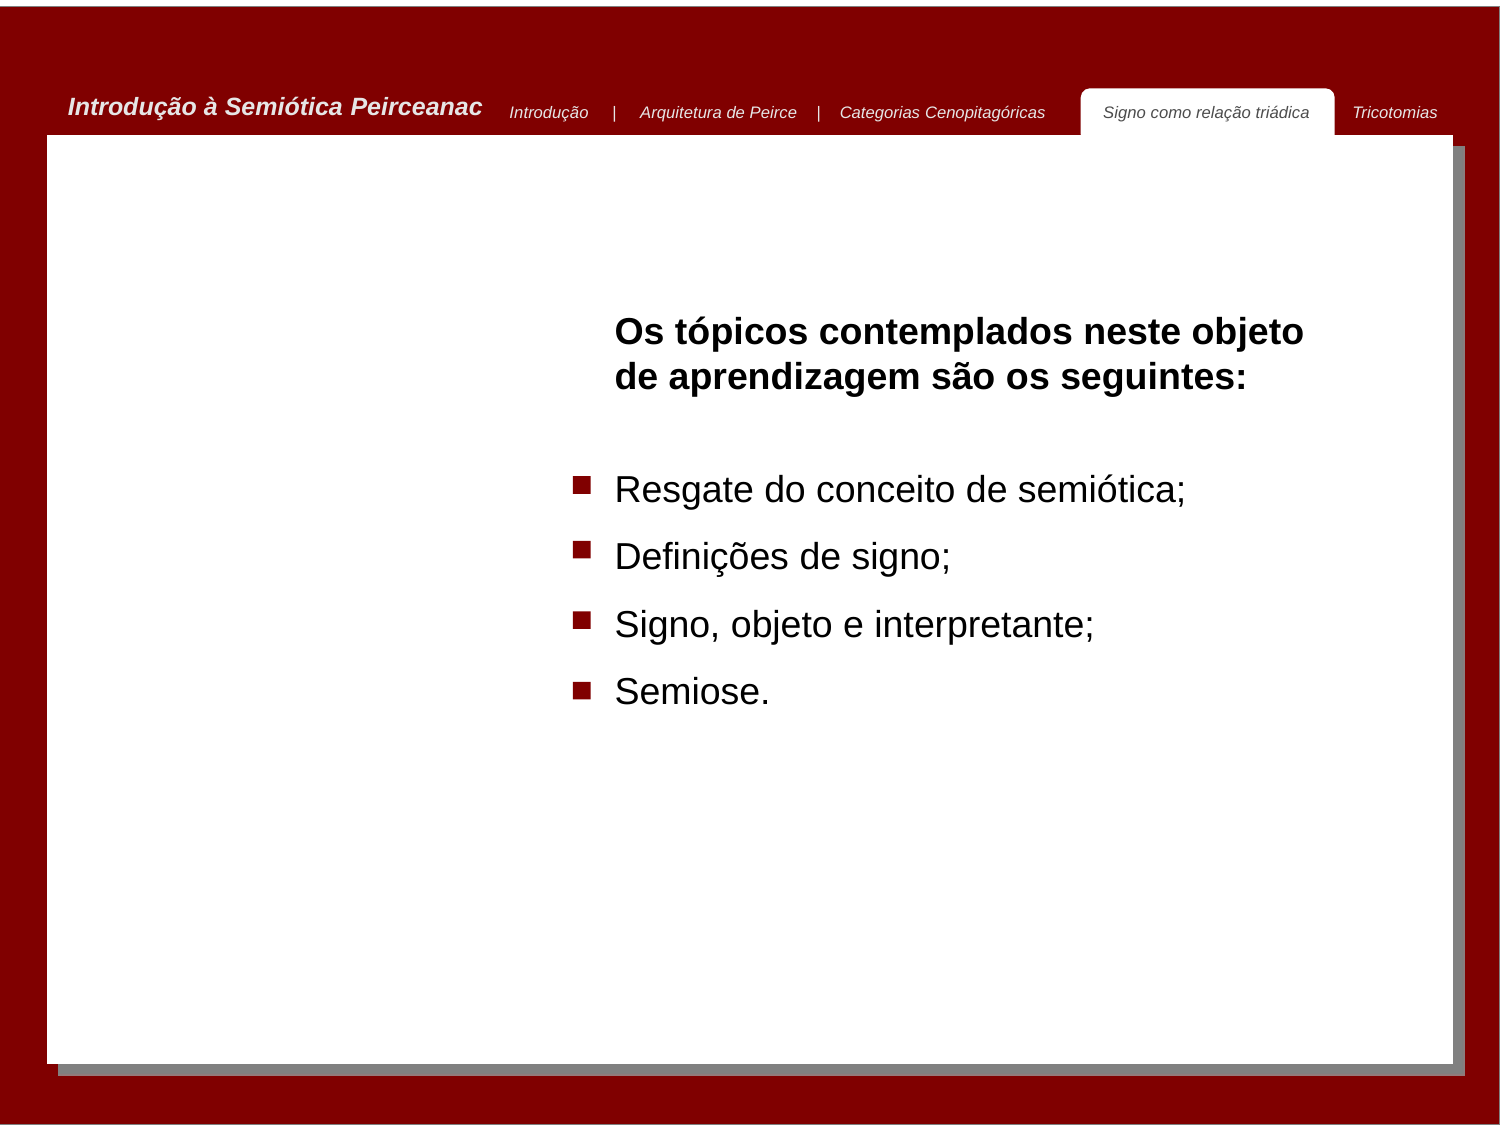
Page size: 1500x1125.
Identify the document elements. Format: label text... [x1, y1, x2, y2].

text_box [572, 540, 591, 559]
text_box [572, 476, 591, 494]
text_box [572, 681, 591, 700]
text_box Os tópicos contemplados neste objeto de aprendizagem são os seguintes: Resgate do conceito de semiótica; Definições de signo; Signo, objeto e interpretante; Semiose. [599, 299, 1359, 720]
text_box [572, 611, 591, 629]
